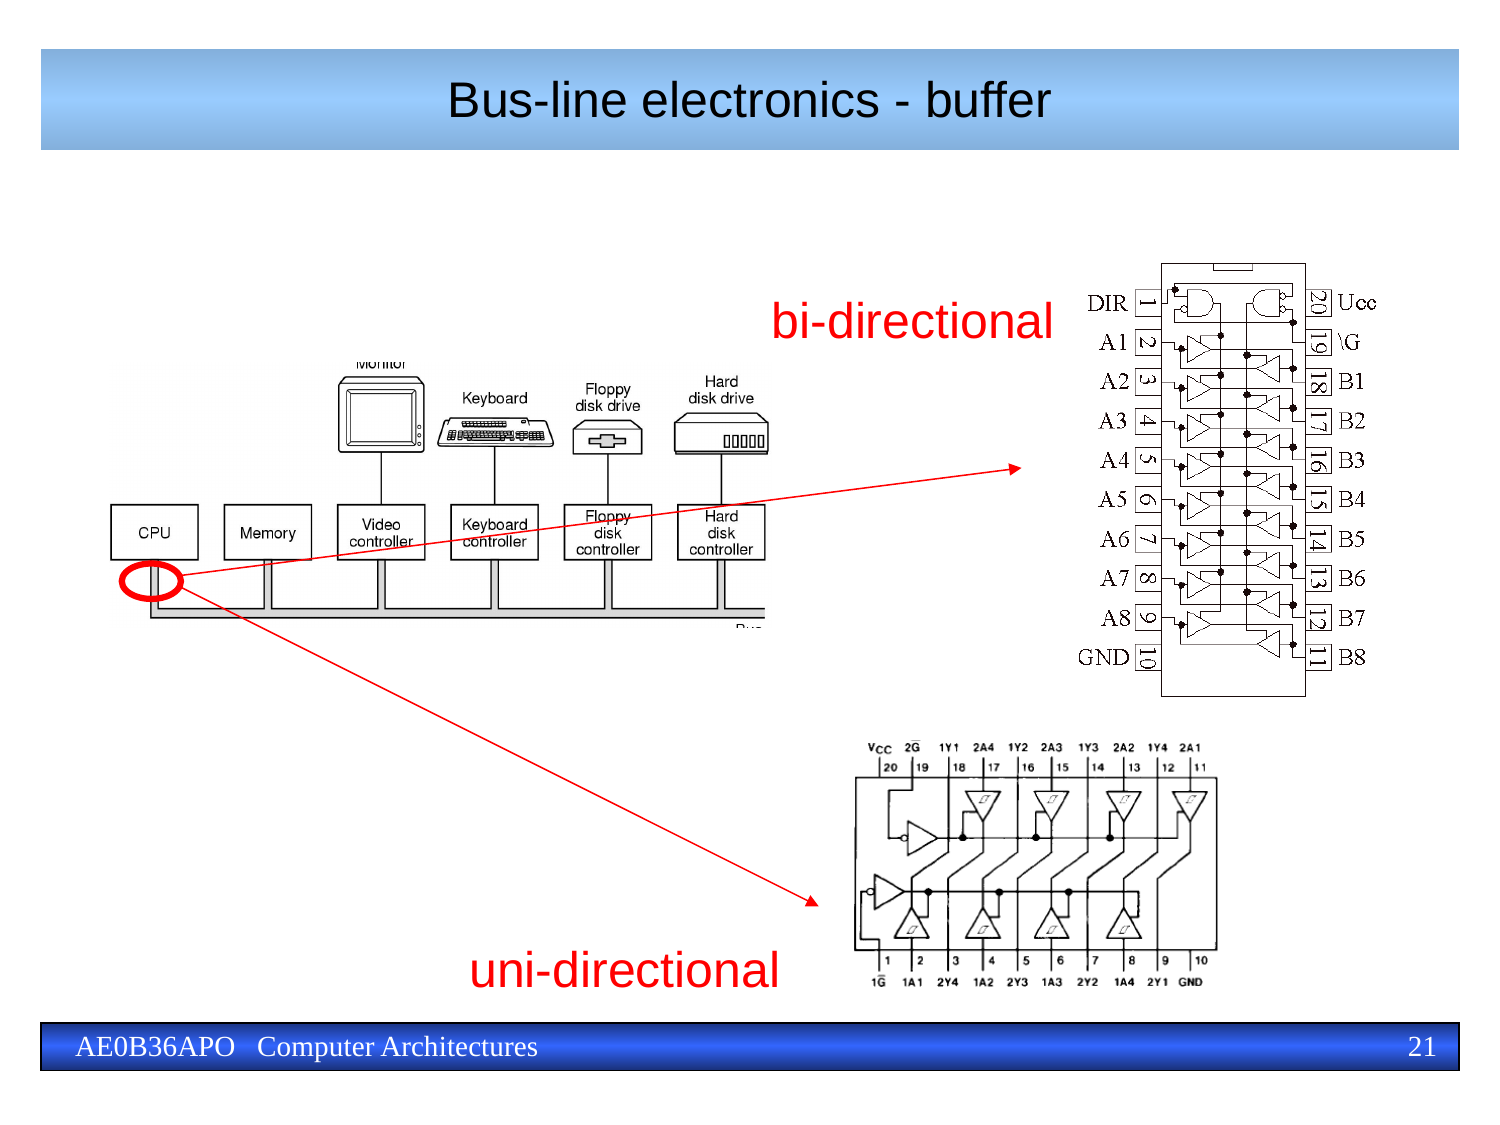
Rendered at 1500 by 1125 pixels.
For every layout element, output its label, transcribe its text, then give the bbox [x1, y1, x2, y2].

picture [844, 739, 1225, 993]
title Bus-line electronics - buffer [41, 49, 1459, 150]
text_box bi-directional [757, 280, 1070, 357]
text_box uni-directional [454, 929, 808, 1006]
picture [184, 501, 772, 628]
picture [1047, 243, 1400, 722]
picture [109, 362, 772, 628]
picture [126, 567, 177, 595]
